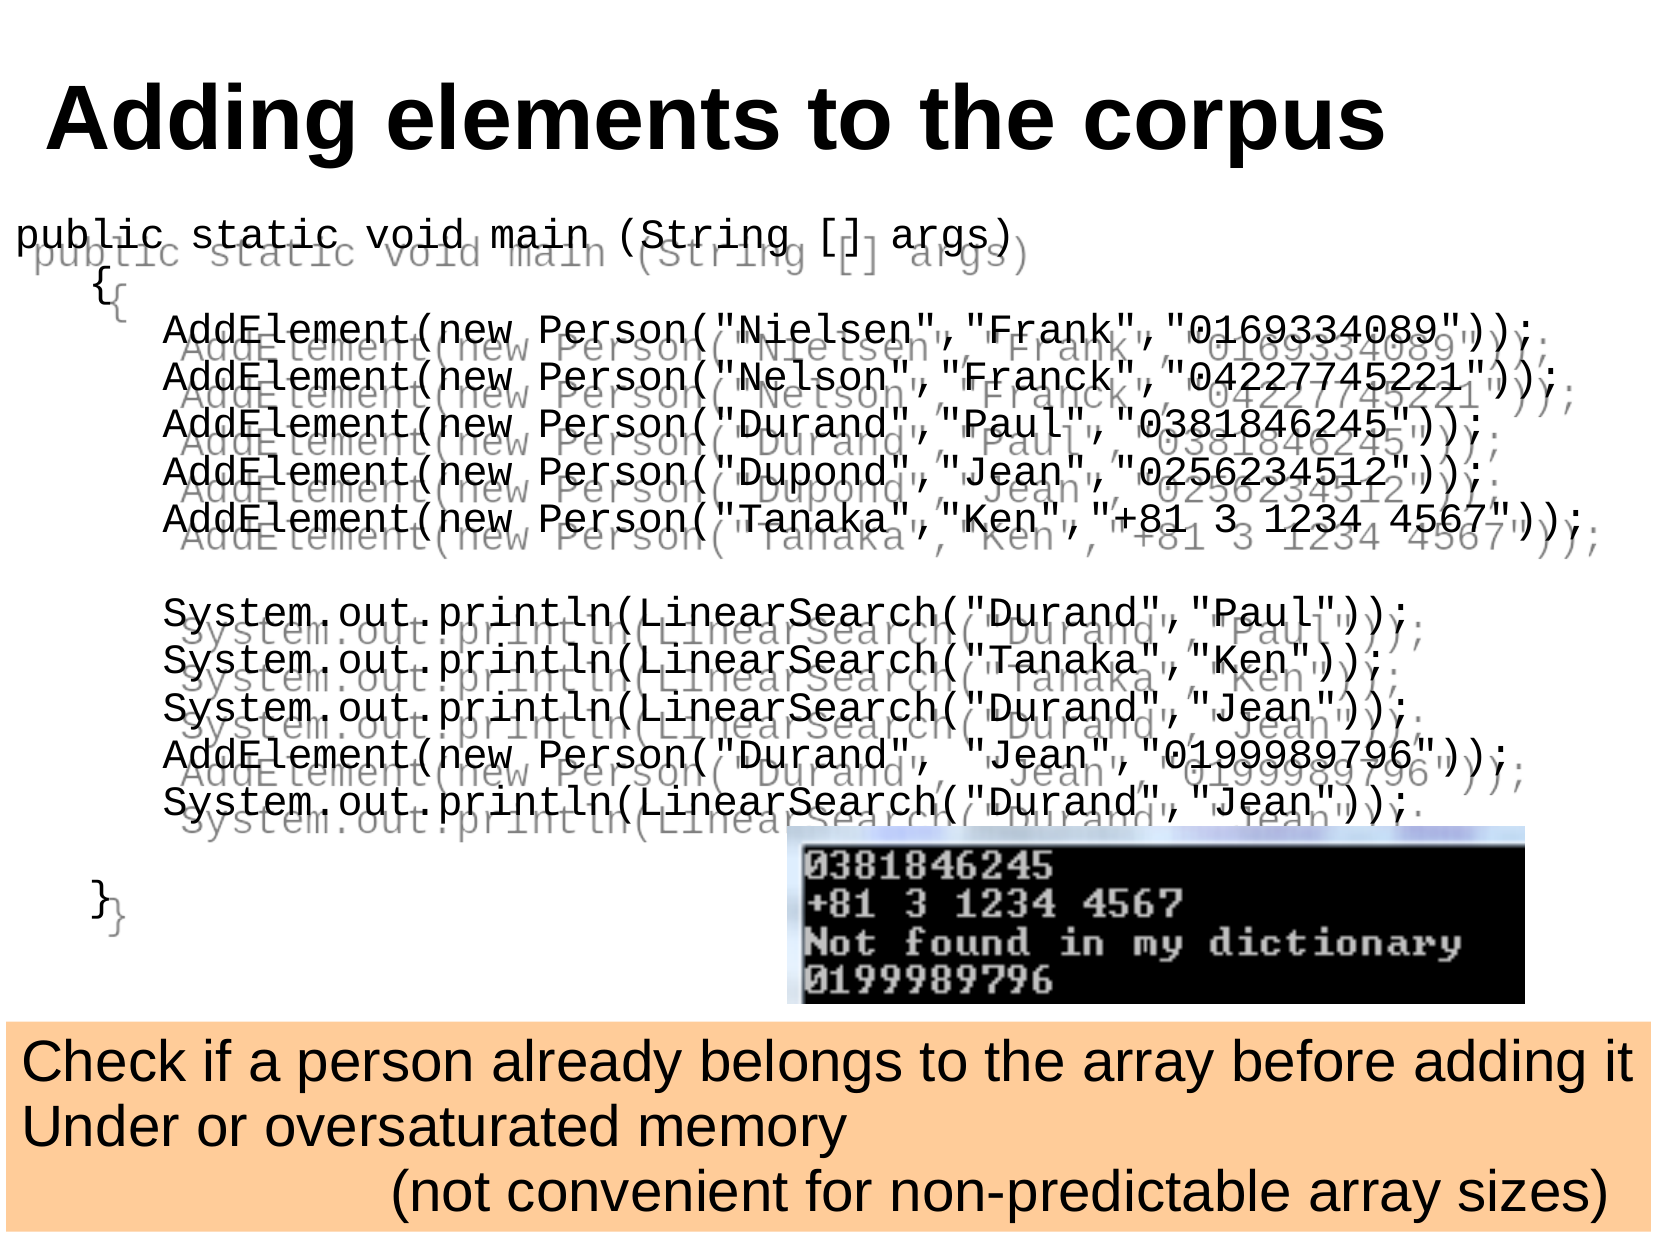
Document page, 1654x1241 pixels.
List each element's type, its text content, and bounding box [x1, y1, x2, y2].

text_box Adding elements to the corpus [29, 59, 1405, 177]
picture [787, 826, 1525, 1004]
text_box Check if a person already belongs to the array before adding it Under or oversaturated memory (not convenient for non-predictable array sizes) [6, 1021, 1651, 1231]
text_box public static void main (String [] args) { AddElement(new Person("Nielsen","Frank","0169334089")); AddElement(new Person("Nelson","Franck","04227745221")); AddElement(new Person("Durand","Paul","0381846245")); AddElement(new Person("Dupond","Jean","0256234512")); AddElement(new Person("Tanaka","Ken","+81 3 1234 4567")); System.out.println(LinearSearch("Durand","Paul")); System.out.println(LinearSearch("Tanaka","Ken")); System.out.println(LinearSearch("Durand","Jean")); AddElement(new Person("Durand", "Jean","0199989796")); System.out.println(LinearSearch("Durand","Jean")); } [0, 206, 1603, 893]
